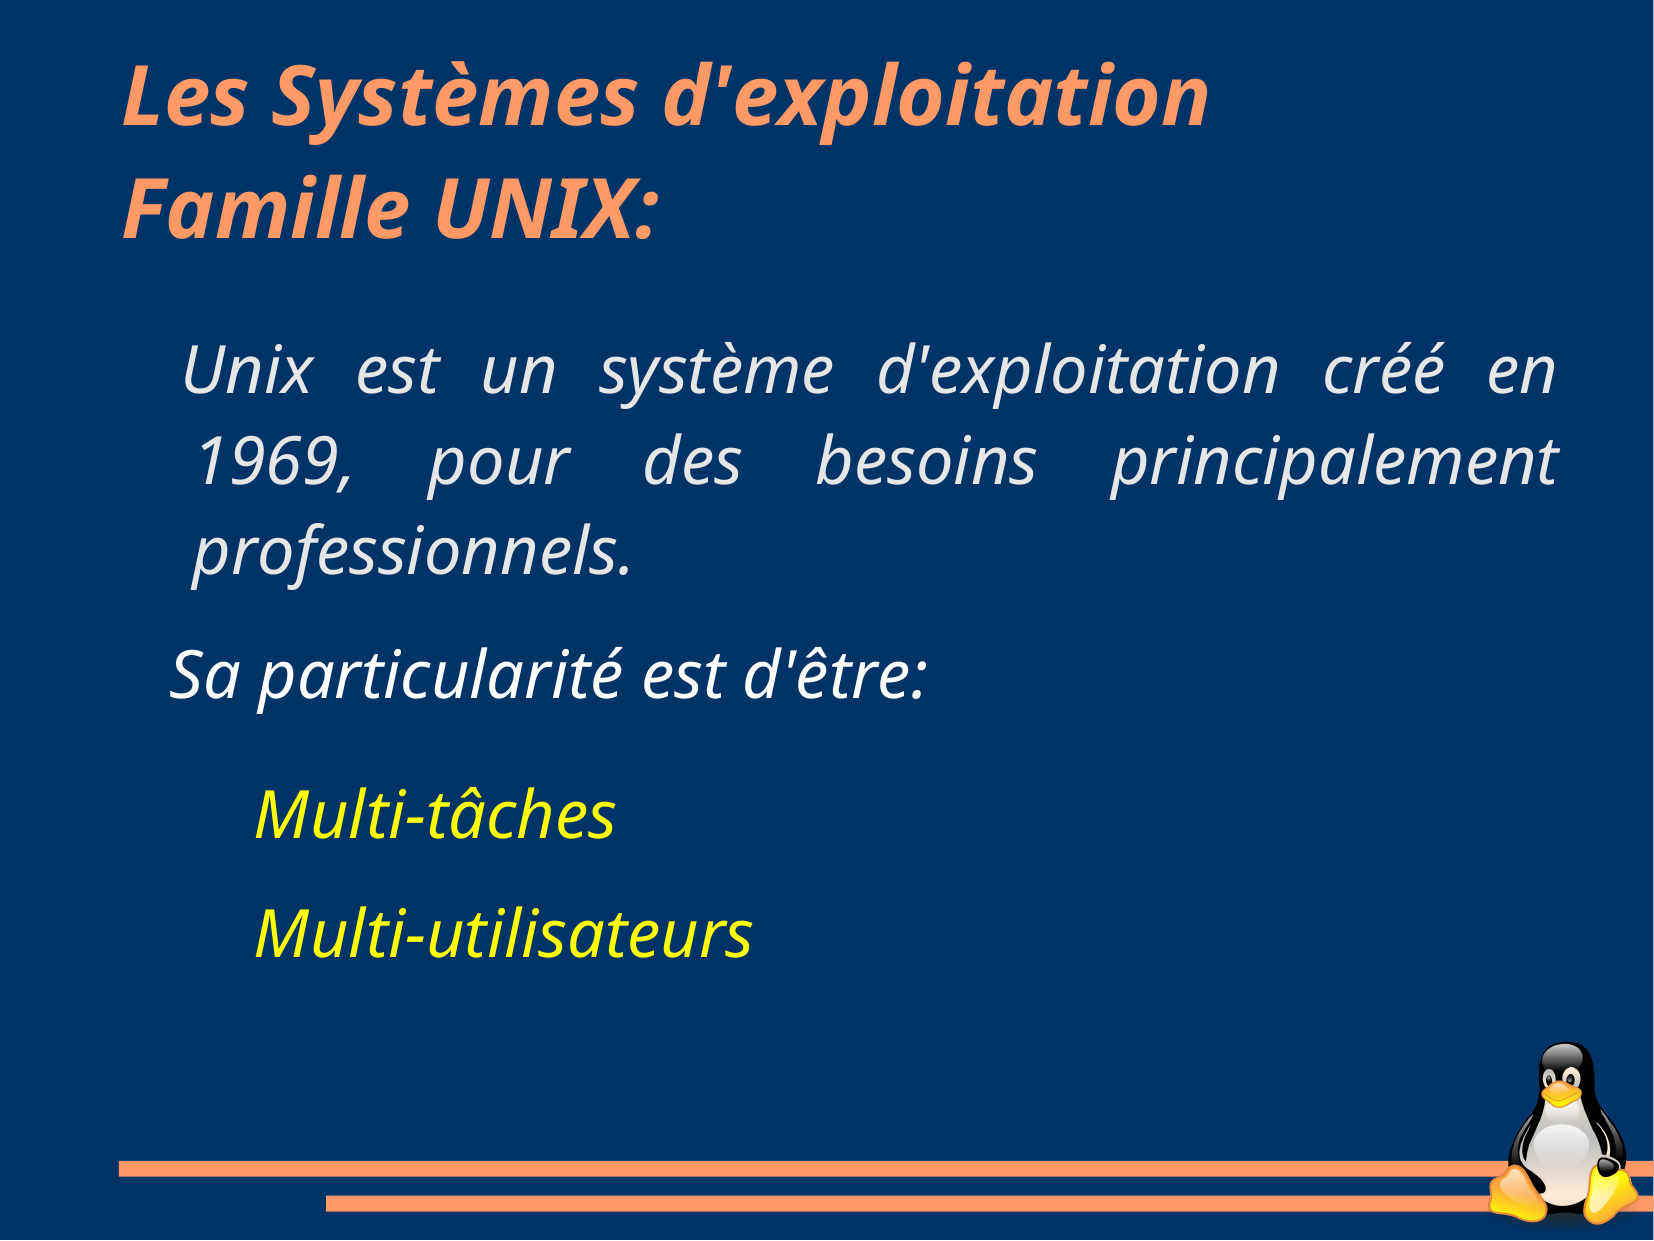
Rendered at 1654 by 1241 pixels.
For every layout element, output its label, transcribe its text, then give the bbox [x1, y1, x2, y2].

title Les Systèmes d'exploitation Famille UNIX: [121, 46, 1534, 254]
picture [1476, 1033, 1649, 1241]
text_box Sa particularité est d'être: [137, 620, 1270, 739]
text_box Multi-utilisateurs [236, 885, 857, 968]
text_box Multi-tâches [236, 767, 857, 850]
list Unix est un système d'exploitation créé en 1969, pour des besoins principalement professionnels. [121, 322, 1561, 591]
